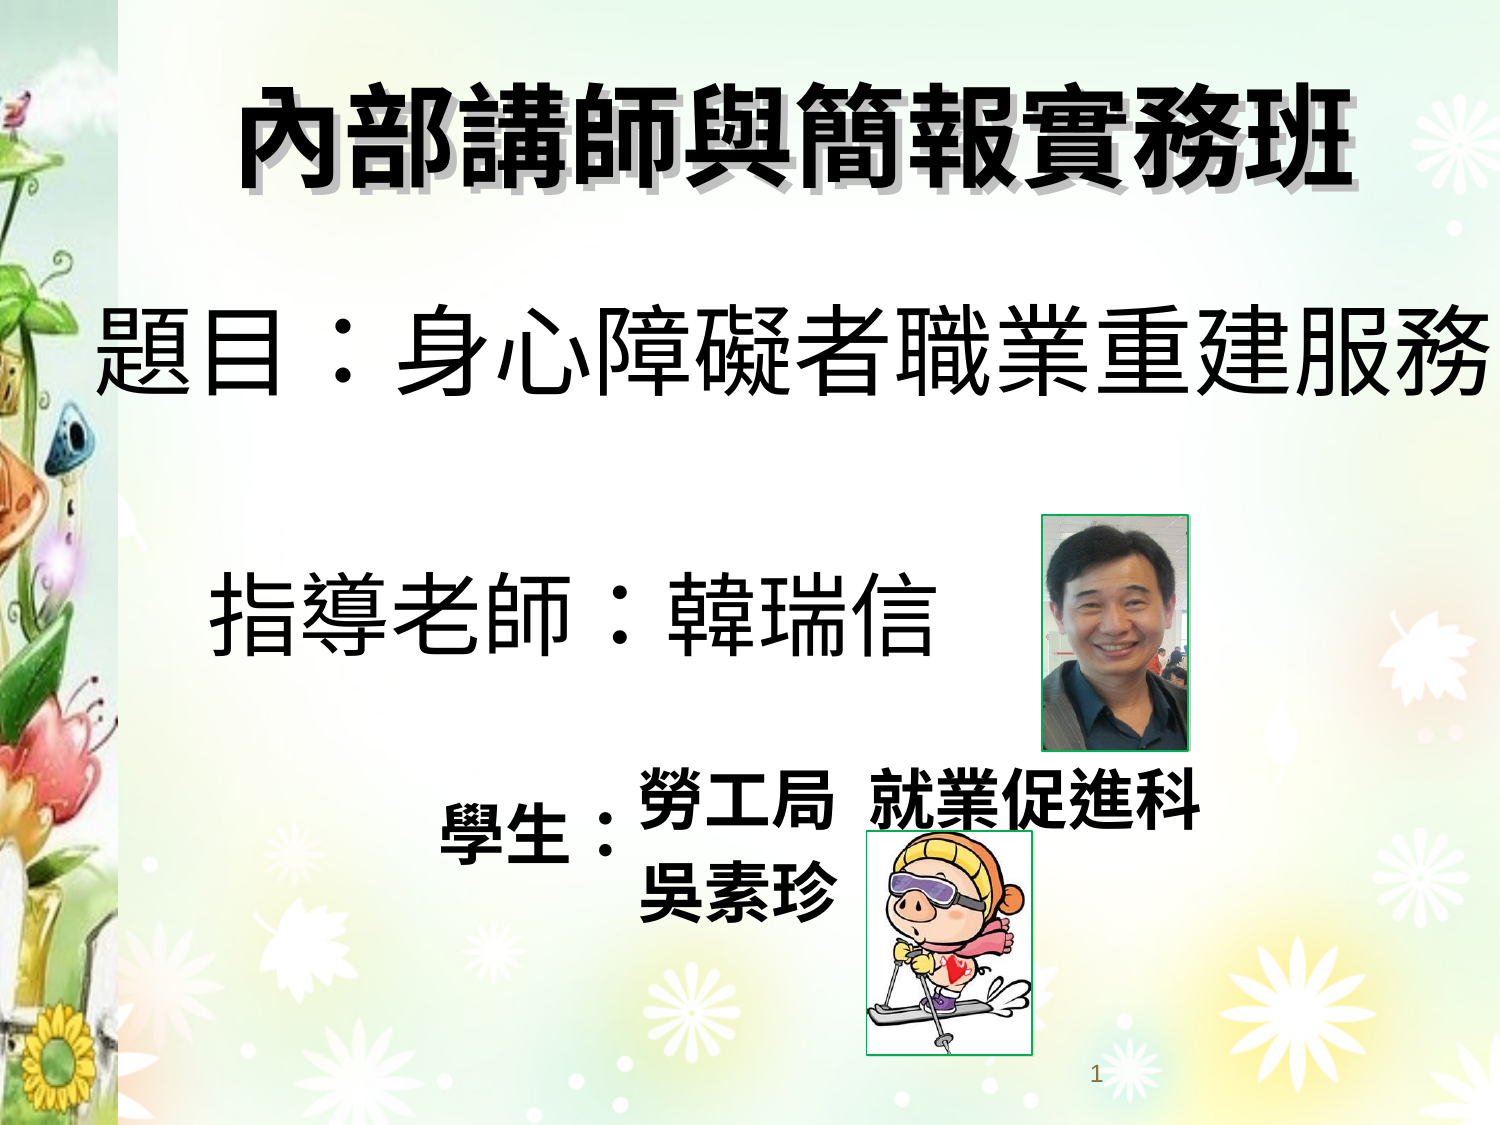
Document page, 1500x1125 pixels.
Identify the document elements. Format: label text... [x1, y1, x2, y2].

text_box 題目：身心障礙者職業重建服務 [79, 281, 1500, 416]
title 指導老師：韓瑞信 [128, 492, 1020, 734]
text_box 內部講師與簡報實務班 [216, 59, 1372, 209]
text_box 學生： [410, 785, 668, 891]
picture [0, 0, 118, 1125]
picture [867, 832, 1032, 1055]
text_box [1074, 1042, 1426, 1103]
subtitle 勞工局 就業促進科 [621, 750, 1219, 856]
picture [1042, 515, 1188, 751]
text_box 吳素珍 [585, 843, 866, 950]
